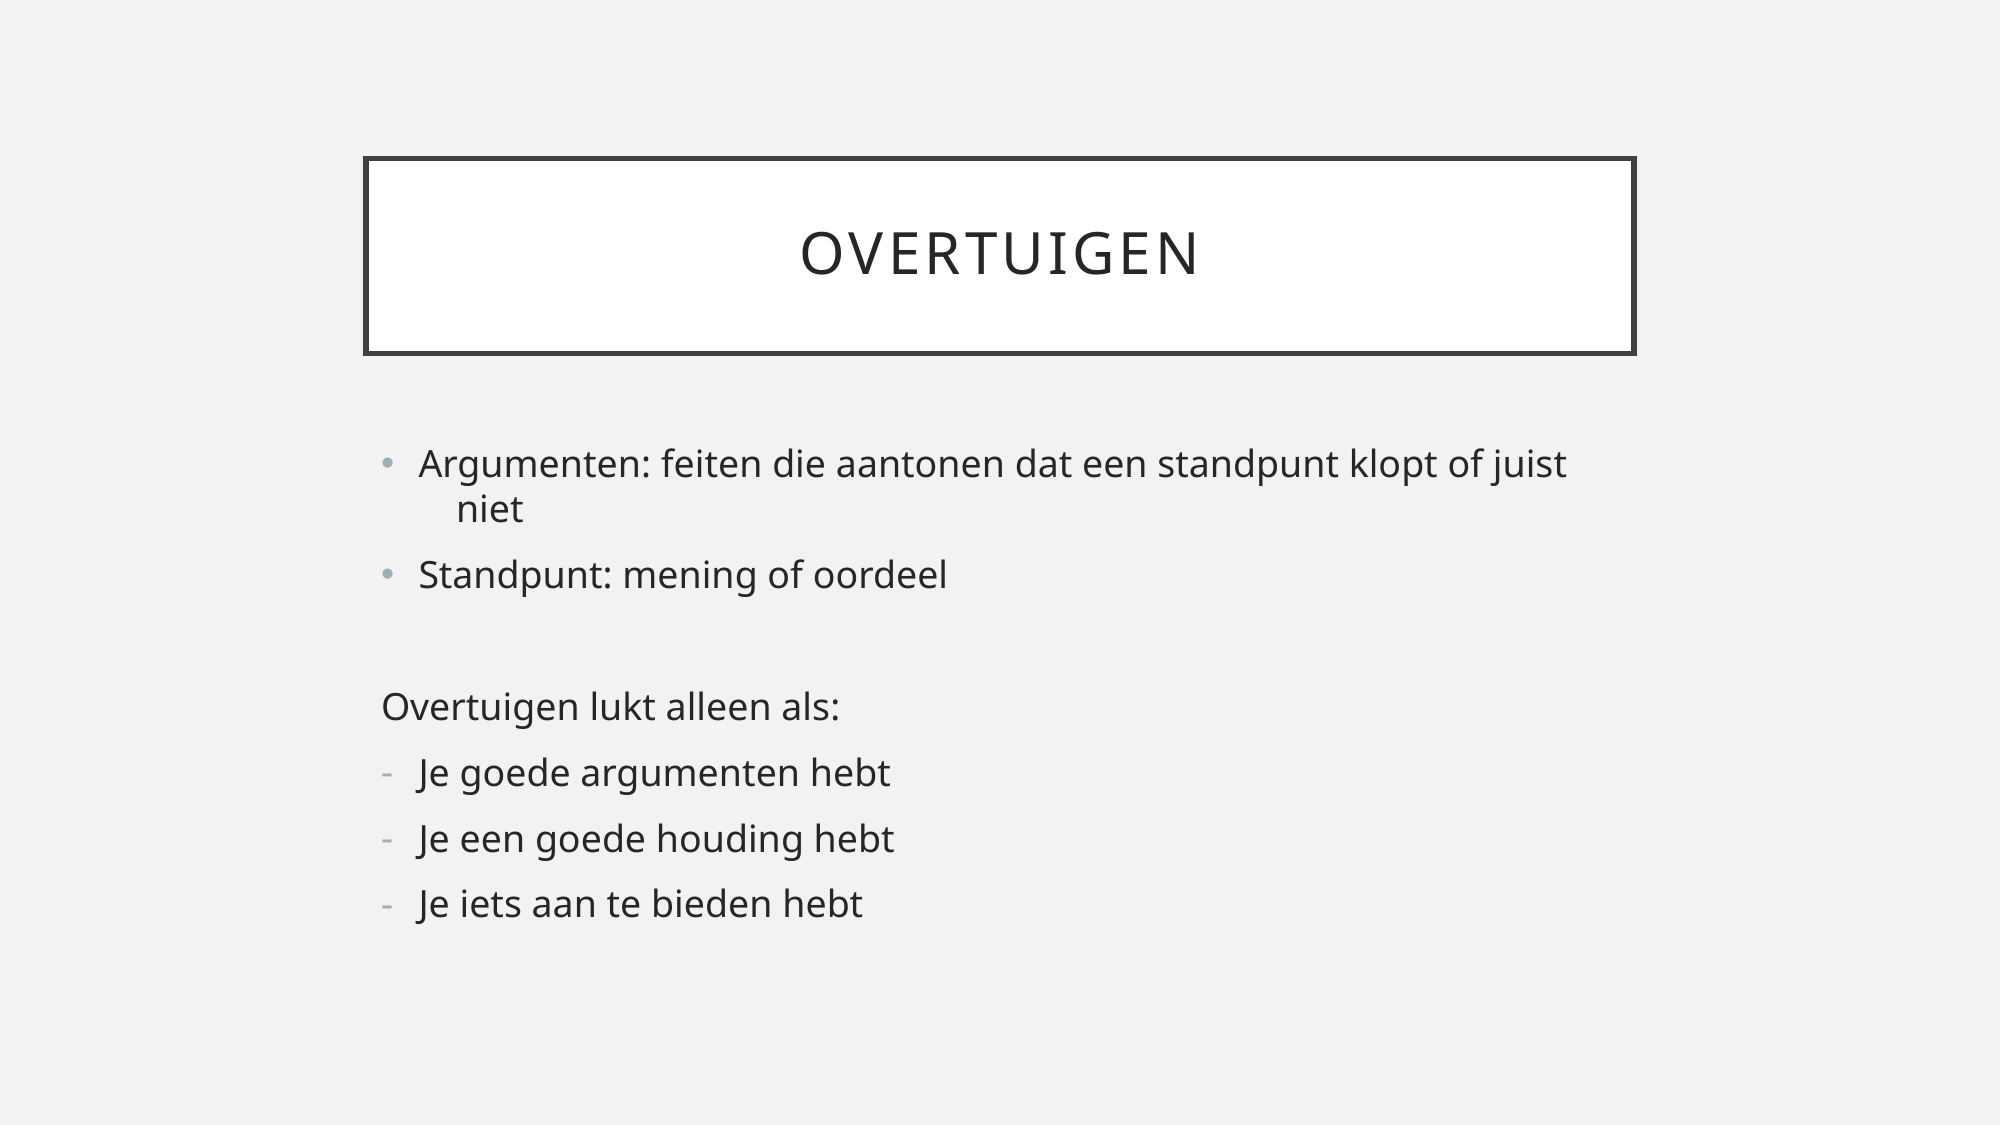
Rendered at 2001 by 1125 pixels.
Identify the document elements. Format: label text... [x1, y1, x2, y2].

list Argumenten: feiten die aantonen dat een standpunt klopt of juist niet Standpunt: mening of oordeel Overtuigen lukt alleen als: Je goede argumenten hebt Je een goede houding hebt Je iets aan te bieden hebt [366, 432, 1634, 942]
title Overtuigen [366, 158, 1634, 354]
